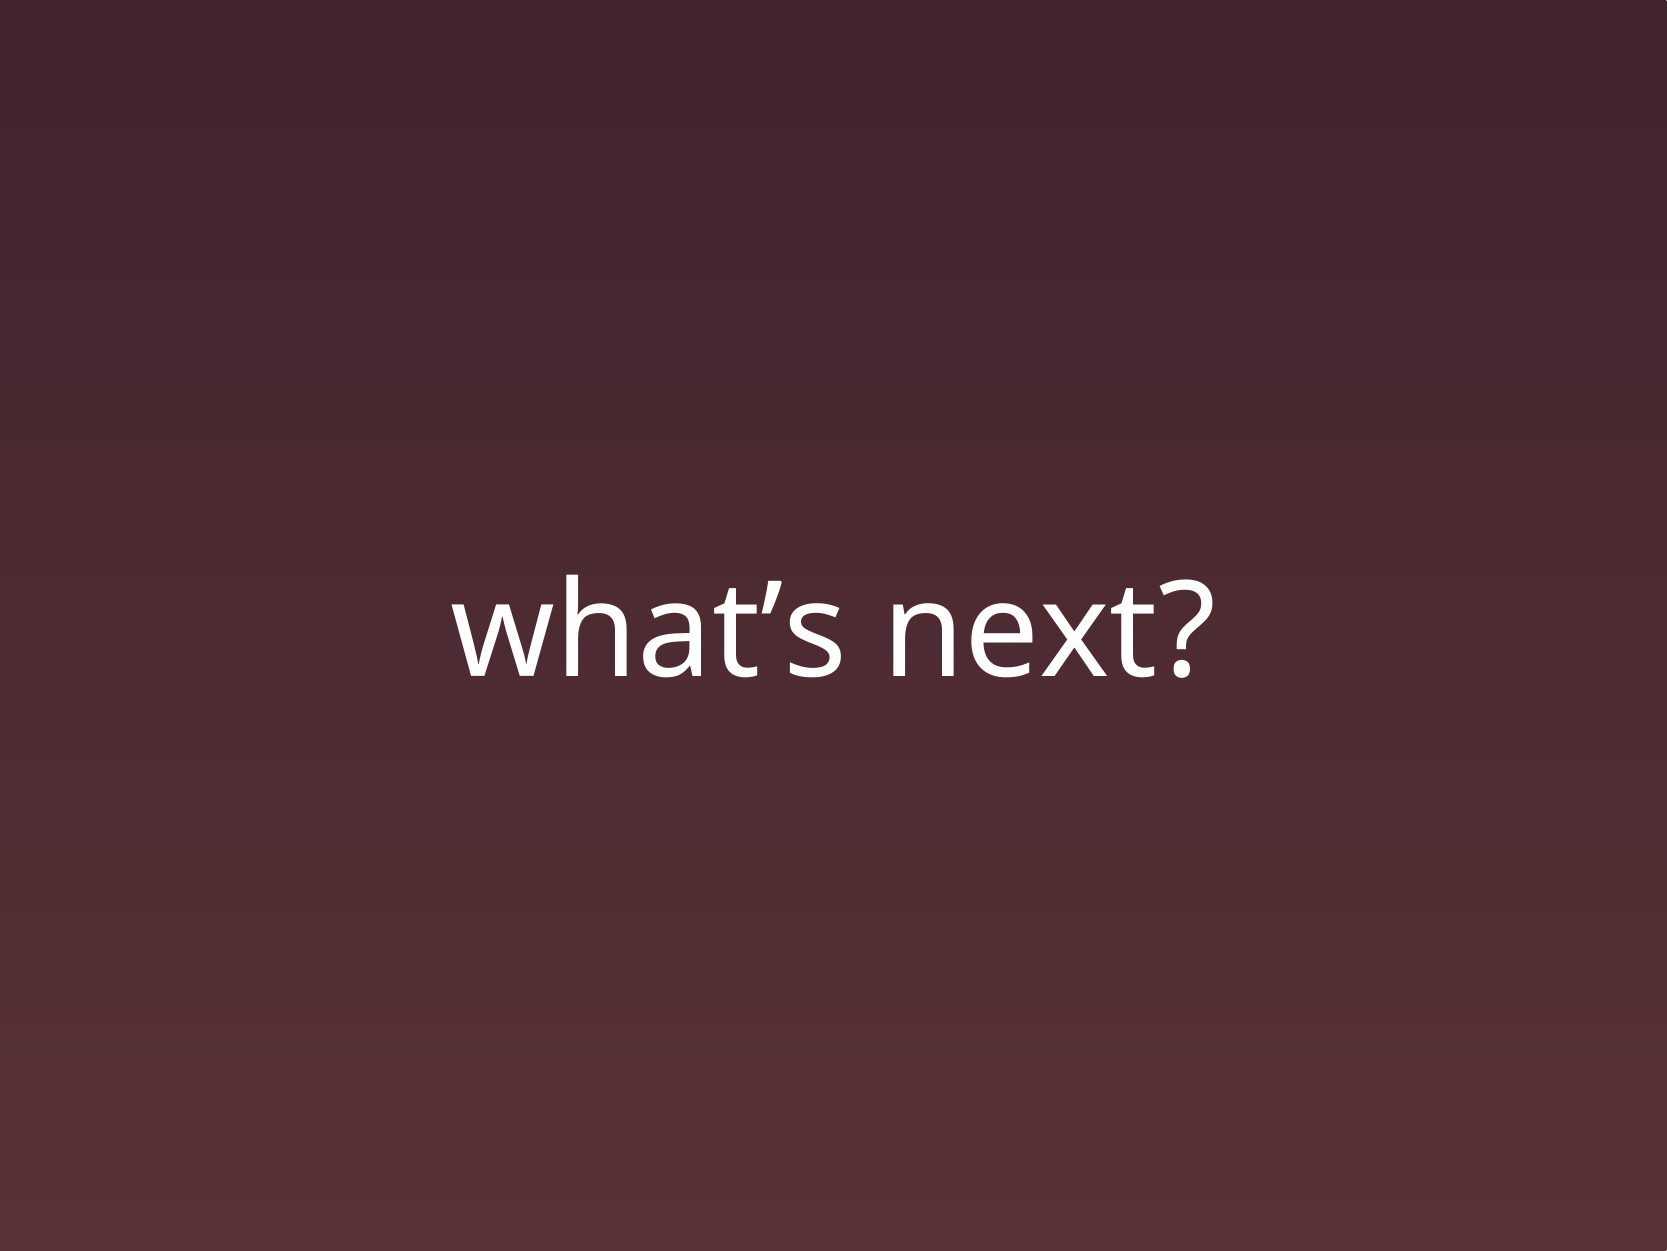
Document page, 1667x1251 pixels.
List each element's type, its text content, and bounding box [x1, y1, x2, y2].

title what’s next? [162, 381, 1505, 869]
